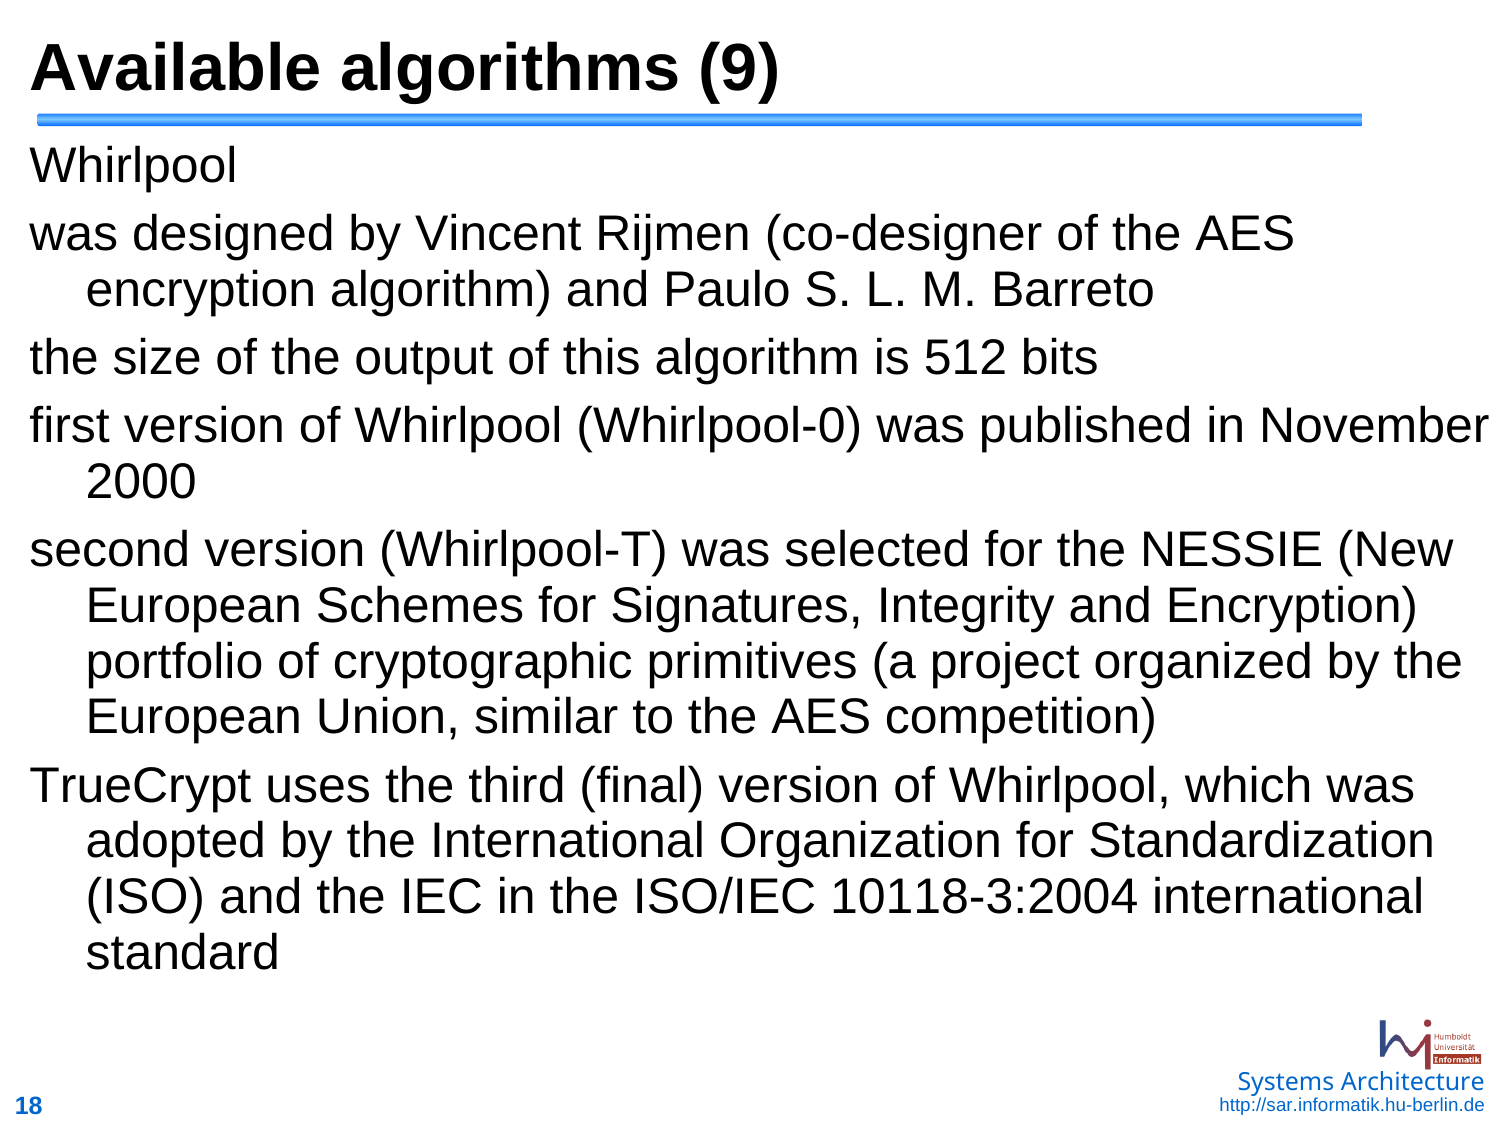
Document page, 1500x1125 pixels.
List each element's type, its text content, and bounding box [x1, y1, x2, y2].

picture [1376, 1044, 1483, 1071]
title Available algorithms (9) [29, 26, 1500, 108]
list Whirlpool was designed by Vincent Rijmen (co-designer of the AES encryption algorithm) and Paulo S. L. M. Barreto the size of the output of this algorithm is 512 bits first version of Whirlpool (Whirlpool-0) was published in November 2000 second version (Whirlpool-T) was selected for the NESSIE (New European Schemes for Signatures, Integrity and Encryption) portfolio of cryptographic primitives (a project organized by the European Union, similar to the AES competition) TrueCrypt uses the third (final) version of Whirlpool, which was adopted by the International Organization for Standardization (ISO) and the IEC in the ISO/IEC 10118-3:2004 international standard [29, 137, 1500, 1044]
